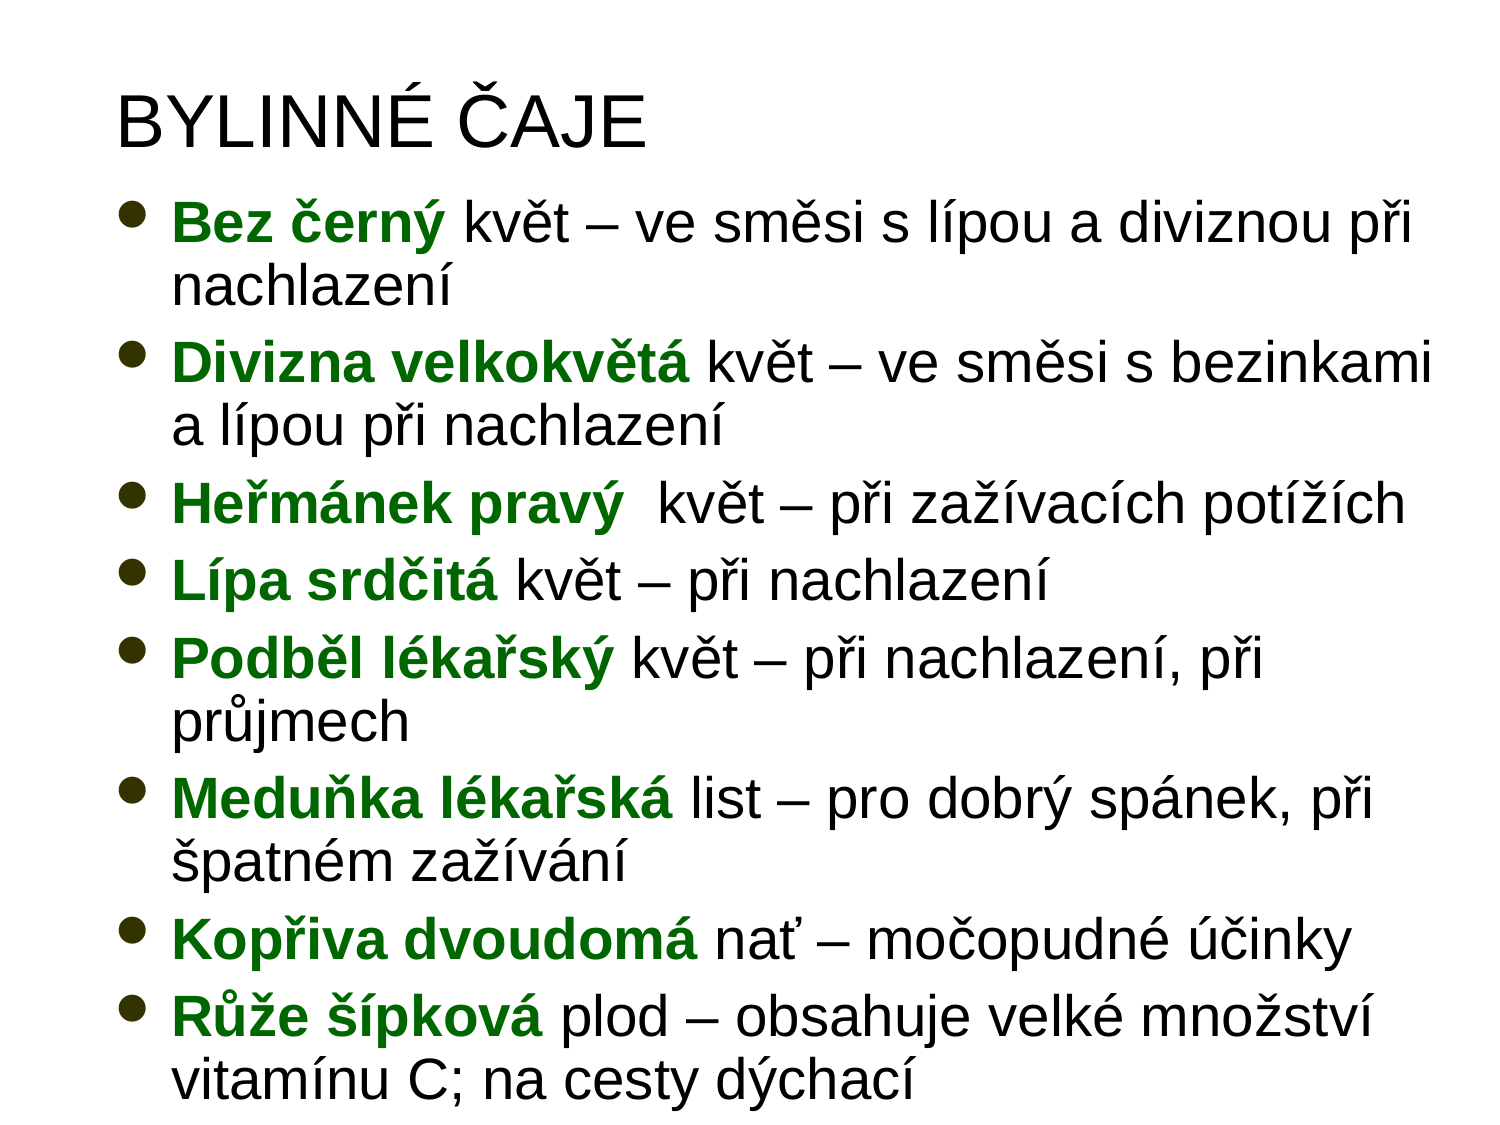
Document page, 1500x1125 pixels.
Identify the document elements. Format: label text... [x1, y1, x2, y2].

title BYLINNÉ ČAJE [100, 42, 1416, 184]
list Bez černý květ – ve směsi s lípou a diviznou při nachlazení Divizna velkokvětá květ – ve směsi s bezinkami a lípou při nachlazení Heřmánek pravý květ – při zažívacích potížích Lípa srdčitá květ – při nachlazení Podběl lékařský květ – při nachlazení, při průjmech Meduňka lékařská list – pro dobrý spánek, při špatném zažívání Kopřiva dvoudomá nať – močopudné účinky Růže šípková plod – obsahuje velké množství vitamínu C; na cesty dýchací [99, 184, 1471, 1125]
